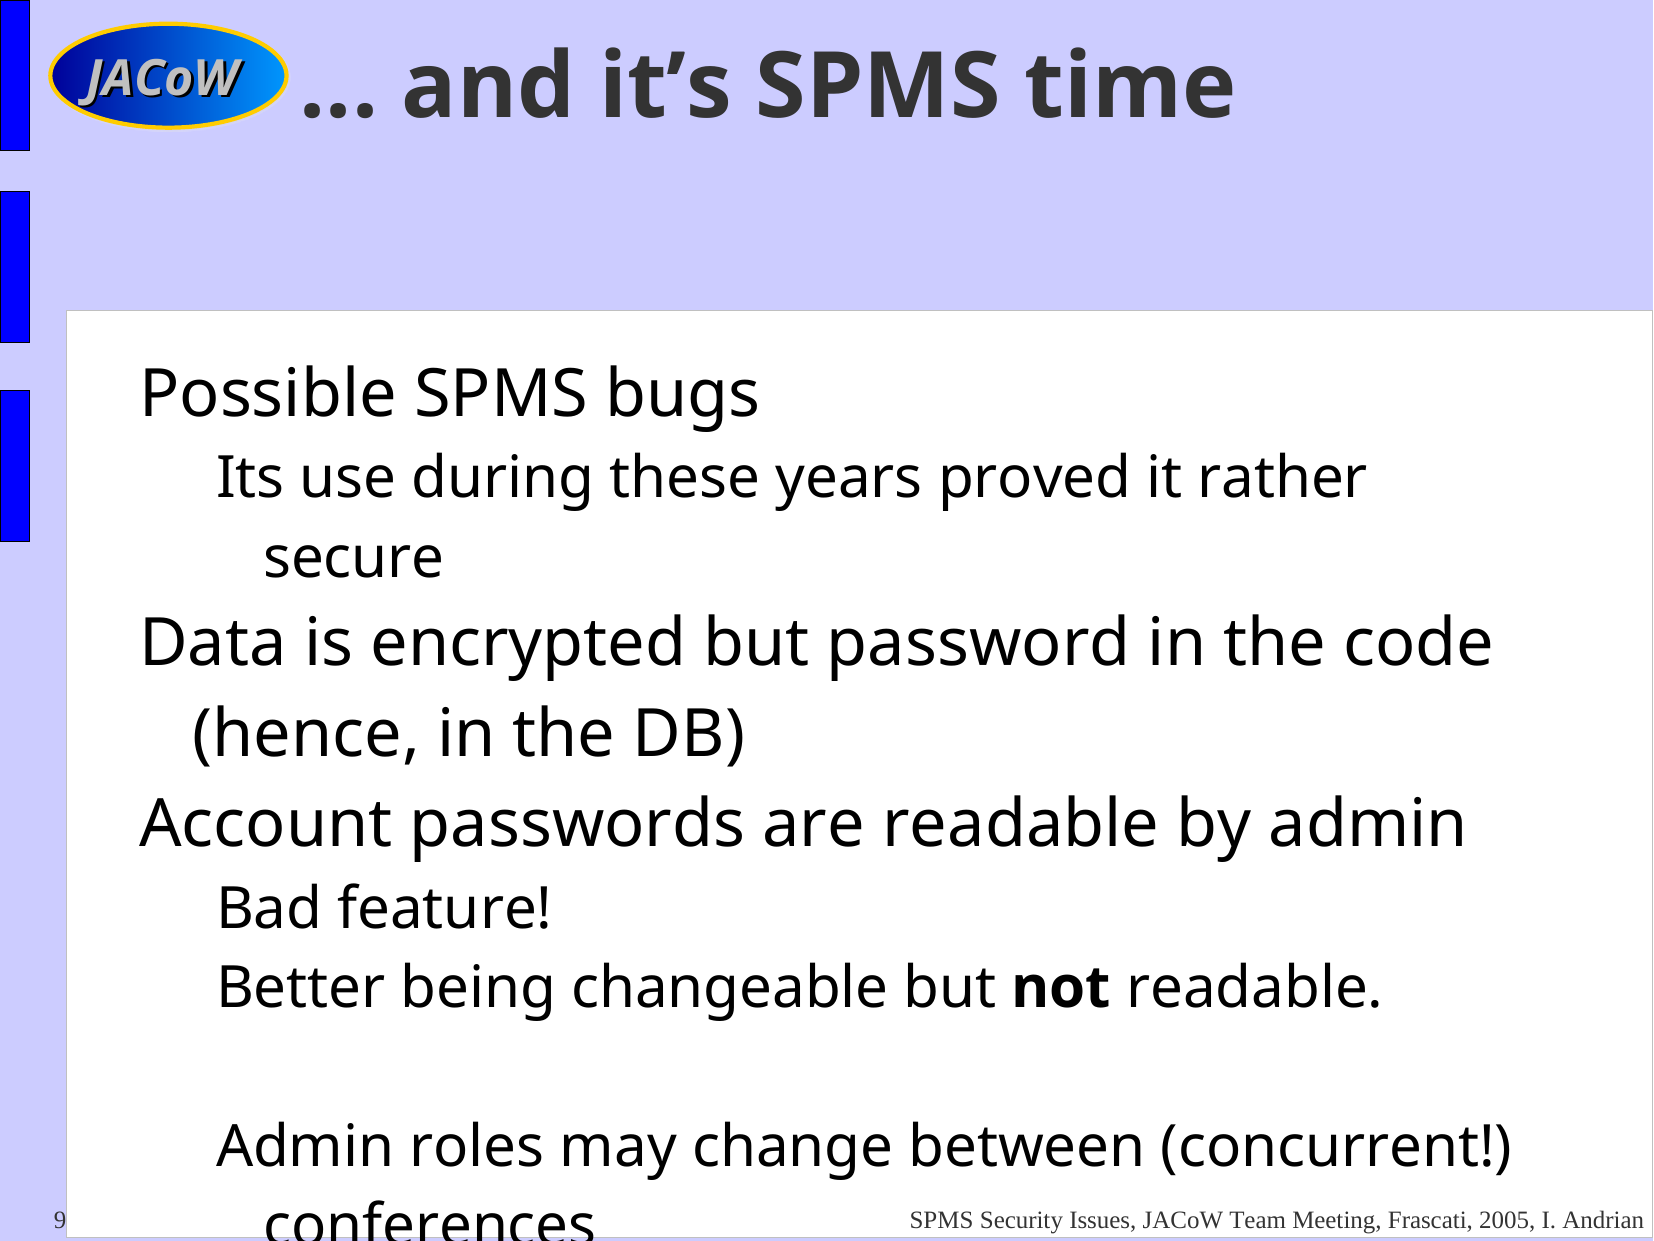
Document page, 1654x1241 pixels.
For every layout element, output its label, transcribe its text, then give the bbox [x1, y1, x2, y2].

title ... and it’s SPMS time [299, 19, 1650, 283]
list Possible SPMS bugs Its use during these years proved it rather secure Data is encrypted but password in the code (hence, in the DB) Account passwords are readable by admin Bad feature! Better being changeable but not readable. Admin roles may change between (concurrent!) conferences [121, 344, 1534, 1127]
